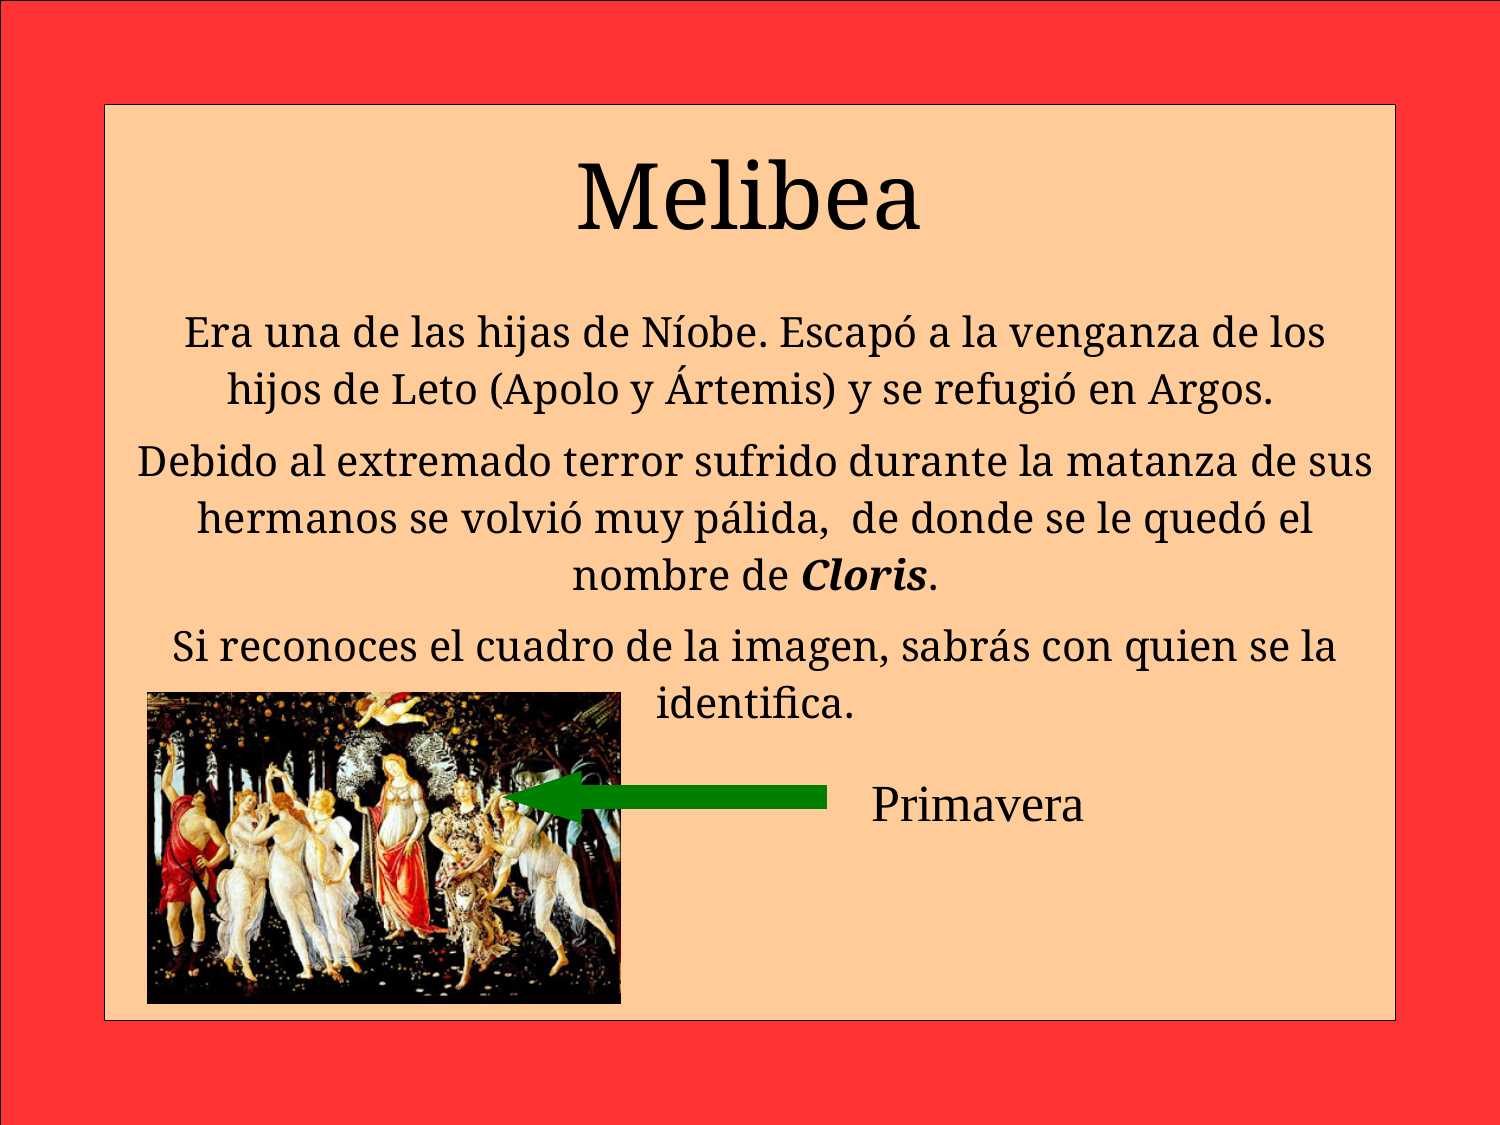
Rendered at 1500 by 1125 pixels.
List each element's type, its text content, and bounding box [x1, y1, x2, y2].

list Era una de las hijas de Níobe. Escapó a la venganza de los hijos de Leto (Apolo y Ártemis) y se refugió en Argos. Debido al extremado terror sufrido durante la matanza de sus hermanos se volvió muy pálida, de donde se le quedó el nombre de Cloris. Si reconoces el cuadro de la imagen, sabrás con quien se la identifica. [118, 295, 1394, 971]
text_box [0, 0, 1500, 1125]
picture [147, 692, 621, 1004]
text_box Primavera [856, 767, 1182, 857]
title Melibea [112, 105, 1388, 288]
